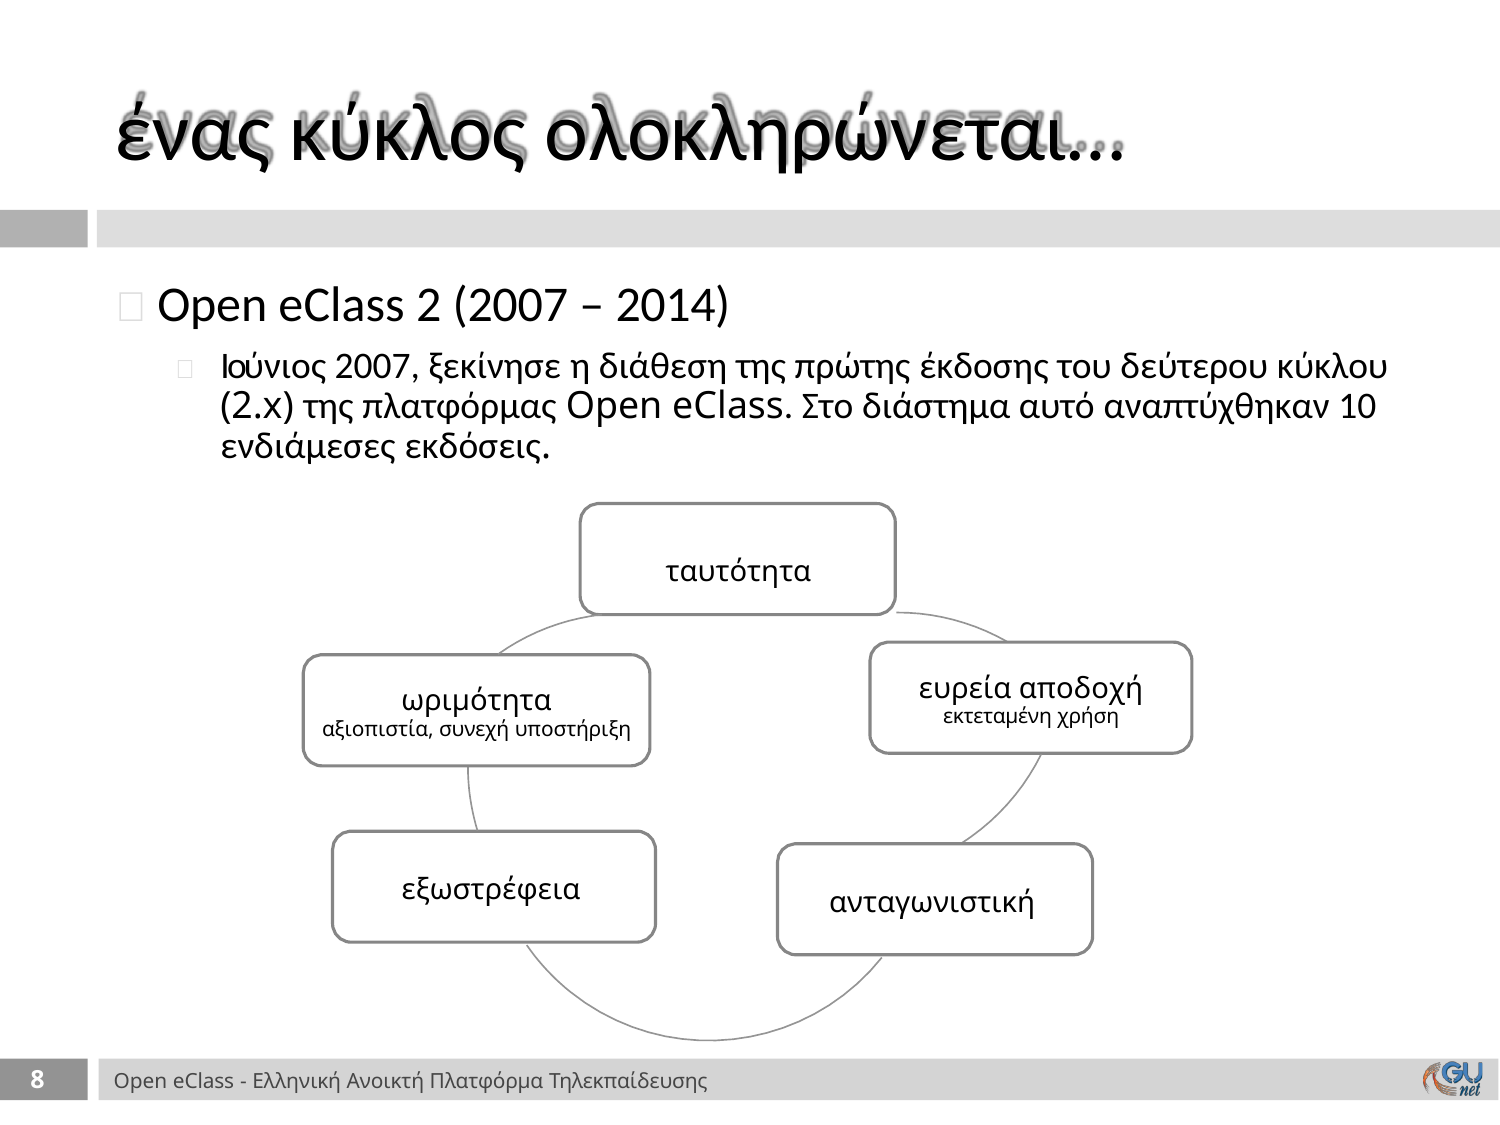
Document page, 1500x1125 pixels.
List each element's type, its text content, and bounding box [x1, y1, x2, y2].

text_box Open eClass - Ελληνική Ανοικτή Πλατφόρμα Τηλεκπαίδευσης [111, 1068, 753, 1094]
text_box [0, 1058, 88, 1101]
text_box  Open eClass 2 (2007 – 2014)  Ιούνιος 2007, ξεκίνησε η διάθεση της πρώτης έκδοσης του δεύτερου κύκλου (2.x) της πλατφόρμας Open eClass. Στο διάστημα αυτό αναπτύχθηκαν 10 ενδιάμεσες εκδόσεις. ταυτότητα [113, 271, 1392, 576]
text_box ευρεία αποδοχή εκτεταμένη χρήση [914, 669, 1148, 727]
text_box ανταγωνιστική [827, 882, 1044, 917]
text_box [98, 1058, 1499, 1101]
text_box 8 [26, 1063, 62, 1093]
text_box εξωστρέφεια [399, 870, 589, 904]
text_box ωριμότητα αξιοπιστία, συνεχή υποστήριξη [315, 682, 638, 740]
text_box [63, 42, 1201, 177]
title ένας κύκλος ολοκληρώνεται… [89, 77, 1411, 165]
